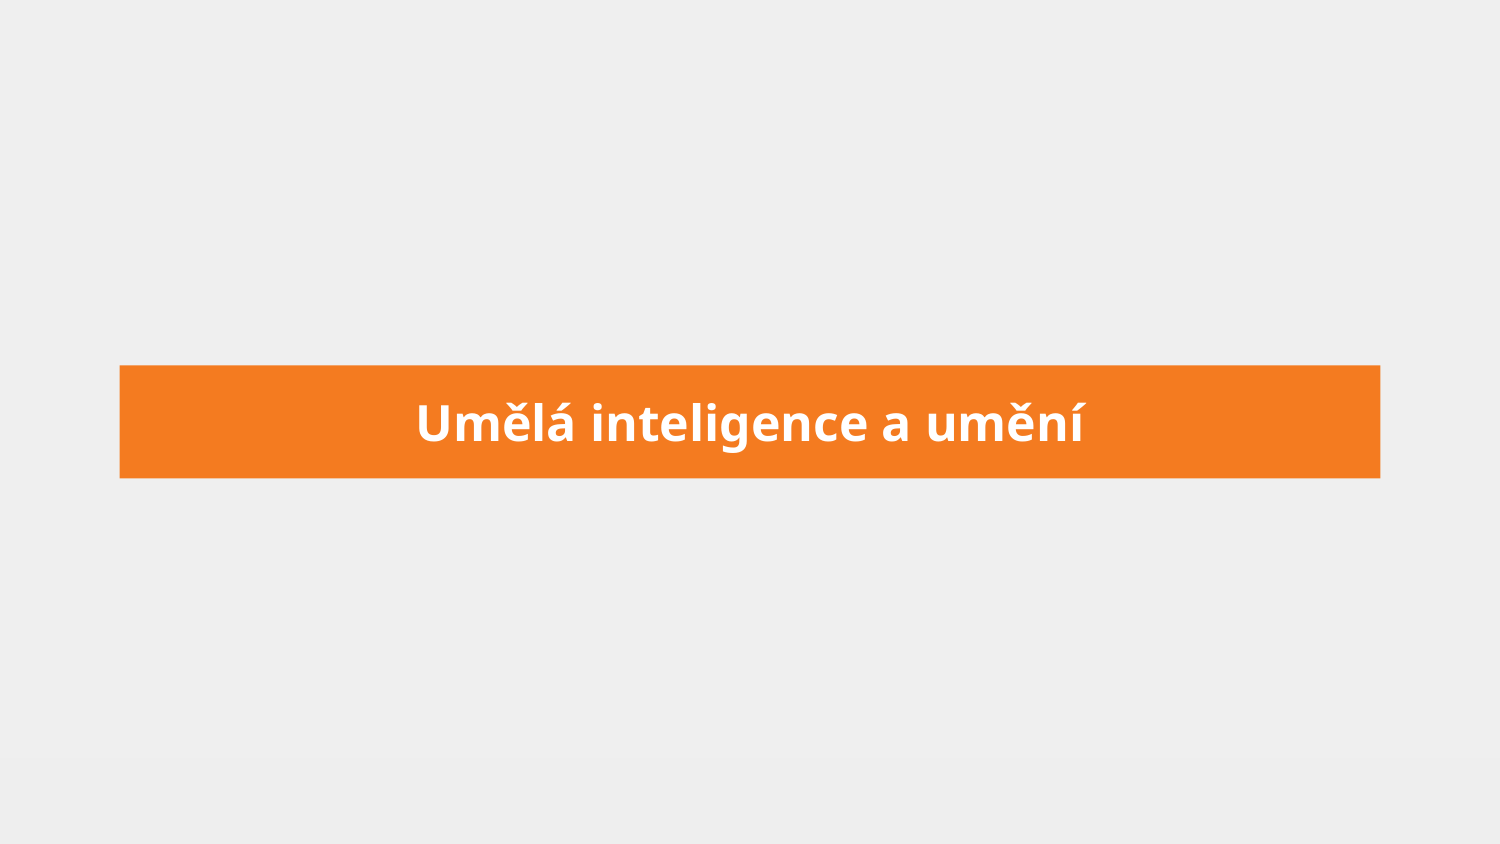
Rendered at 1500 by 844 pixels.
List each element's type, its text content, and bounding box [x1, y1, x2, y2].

title Umělá inteligence a umění [119, 365, 1381, 479]
